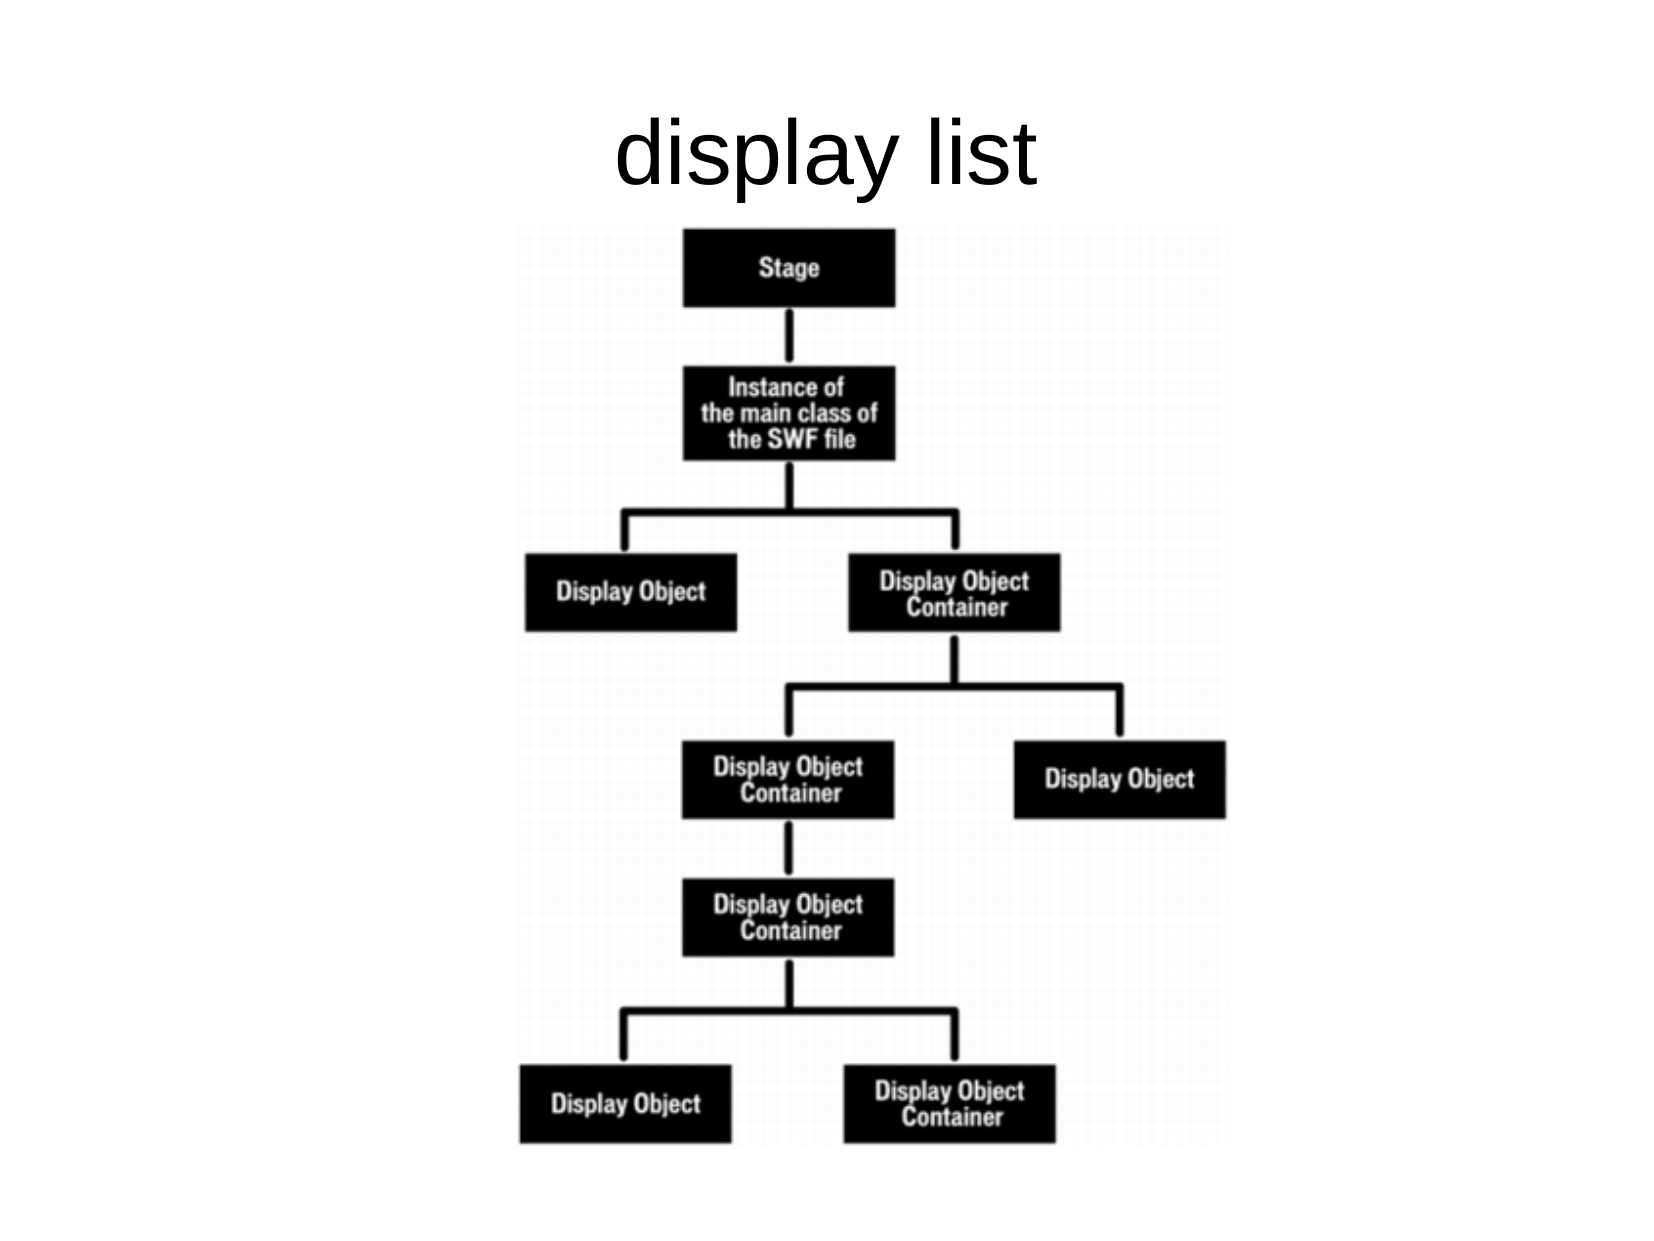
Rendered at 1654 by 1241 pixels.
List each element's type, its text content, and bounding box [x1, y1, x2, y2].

picture [513, 222, 1232, 1148]
title display list [82, 49, 1571, 257]
